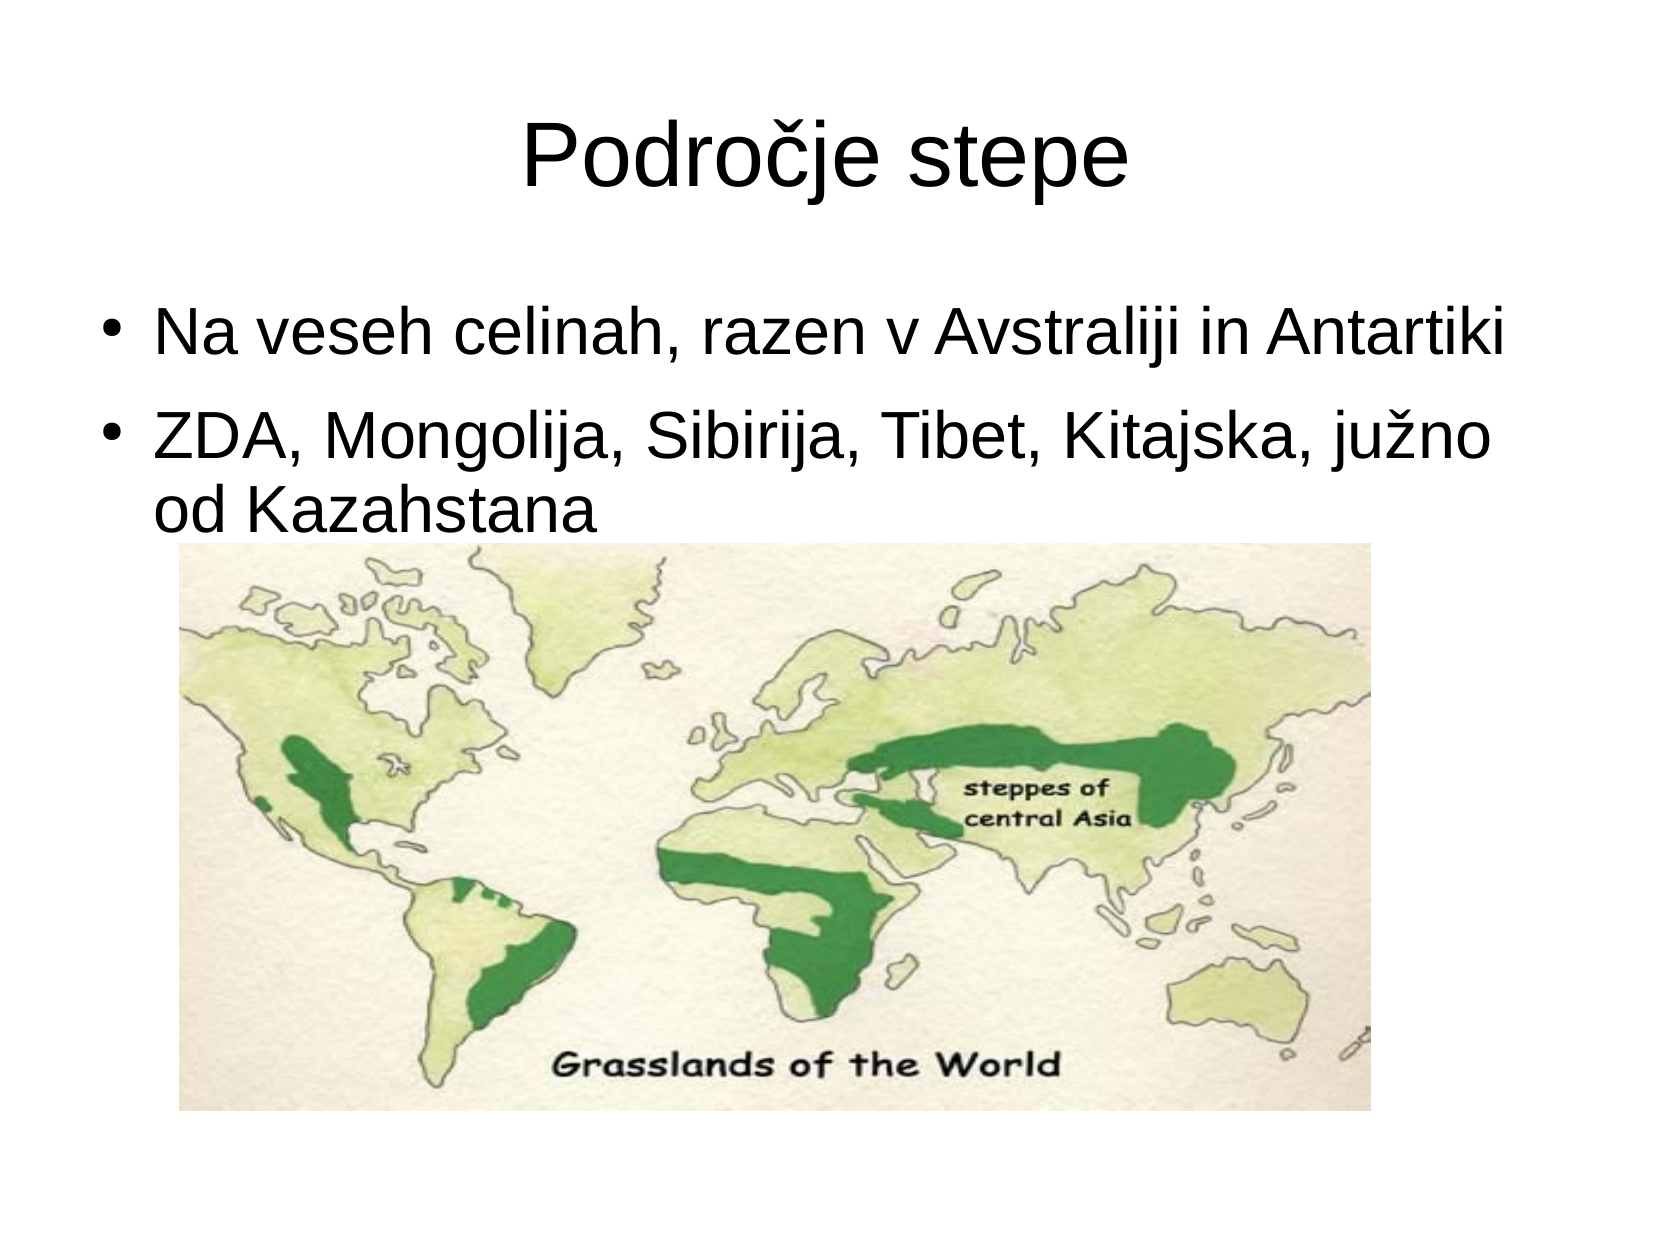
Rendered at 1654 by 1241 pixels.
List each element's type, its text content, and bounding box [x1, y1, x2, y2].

title Področje stepe [82, 49, 1571, 257]
picture [179, 543, 1371, 1111]
list Na veseh celinah, razen v Avstraliji in Antartiki ZDA, Mongolija, Sibirija, Tibet, Kitajska, južno od Kazahstana [82, 290, 1538, 1010]
